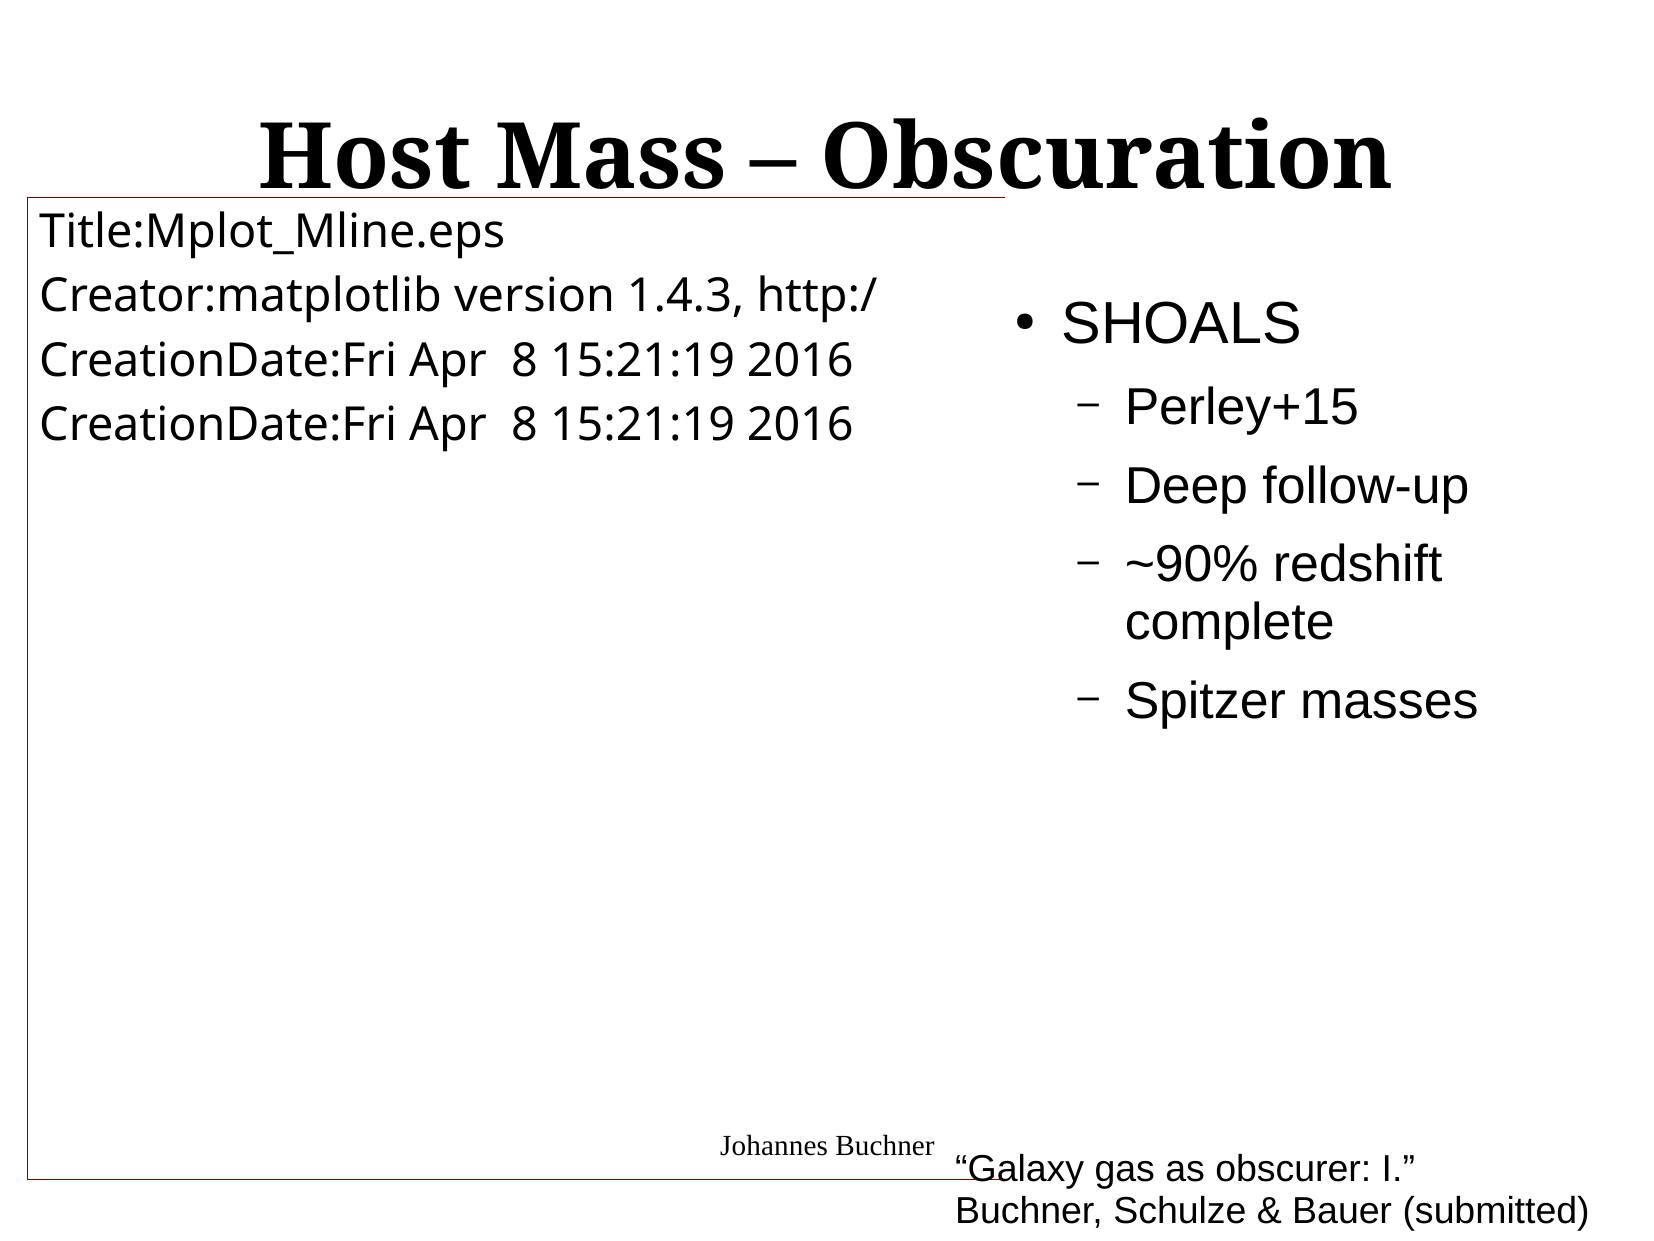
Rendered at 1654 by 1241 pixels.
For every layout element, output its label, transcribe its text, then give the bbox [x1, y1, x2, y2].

text_box “Galaxy gas as obscurer: I.” Buchner, Schulze & Bauer (submitted) [940, 1140, 1646, 1239]
list SHOALS Perley+15 Deep follow-up ~90% redshift complete Spitzer masses [1006, 290, 1595, 736]
picture [24, 194, 1006, 1180]
title Host Mass – Obscuration [82, 49, 1571, 257]
